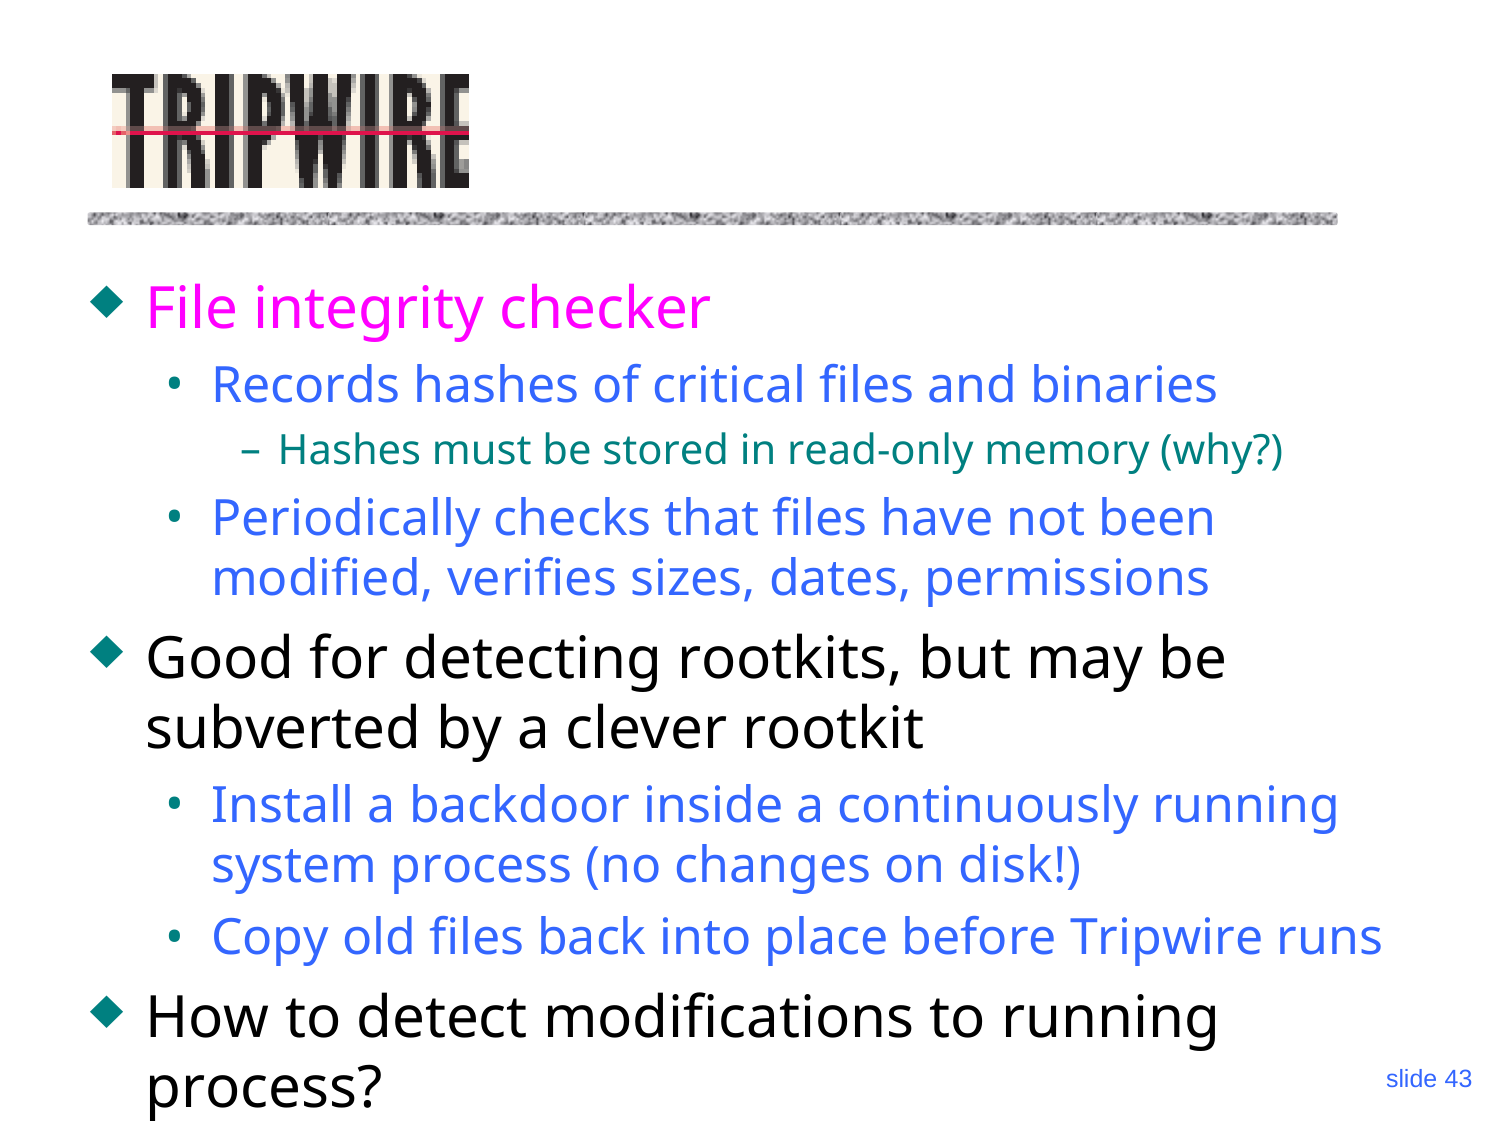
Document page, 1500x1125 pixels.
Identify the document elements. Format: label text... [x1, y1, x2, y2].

picture [112, 74, 469, 188]
text_box File integrity checker Records hashes of critical files and binaries Hashes must be stored in read-only memory (why?) Periodically checks that files have not been modified, verifies sizes, dates, permissions Good for detecting rootkits, but may be subverted by a clever rootkit Install a backdoor inside a continuously running system process (no changes on disk!) Copy old files back into place before Tripwire runs How to detect modifications to running process? [74, 262, 1463, 1101]
picture [87, 212, 1338, 226]
text_box slide <number> [1463, 1025, 1488, 1101]
